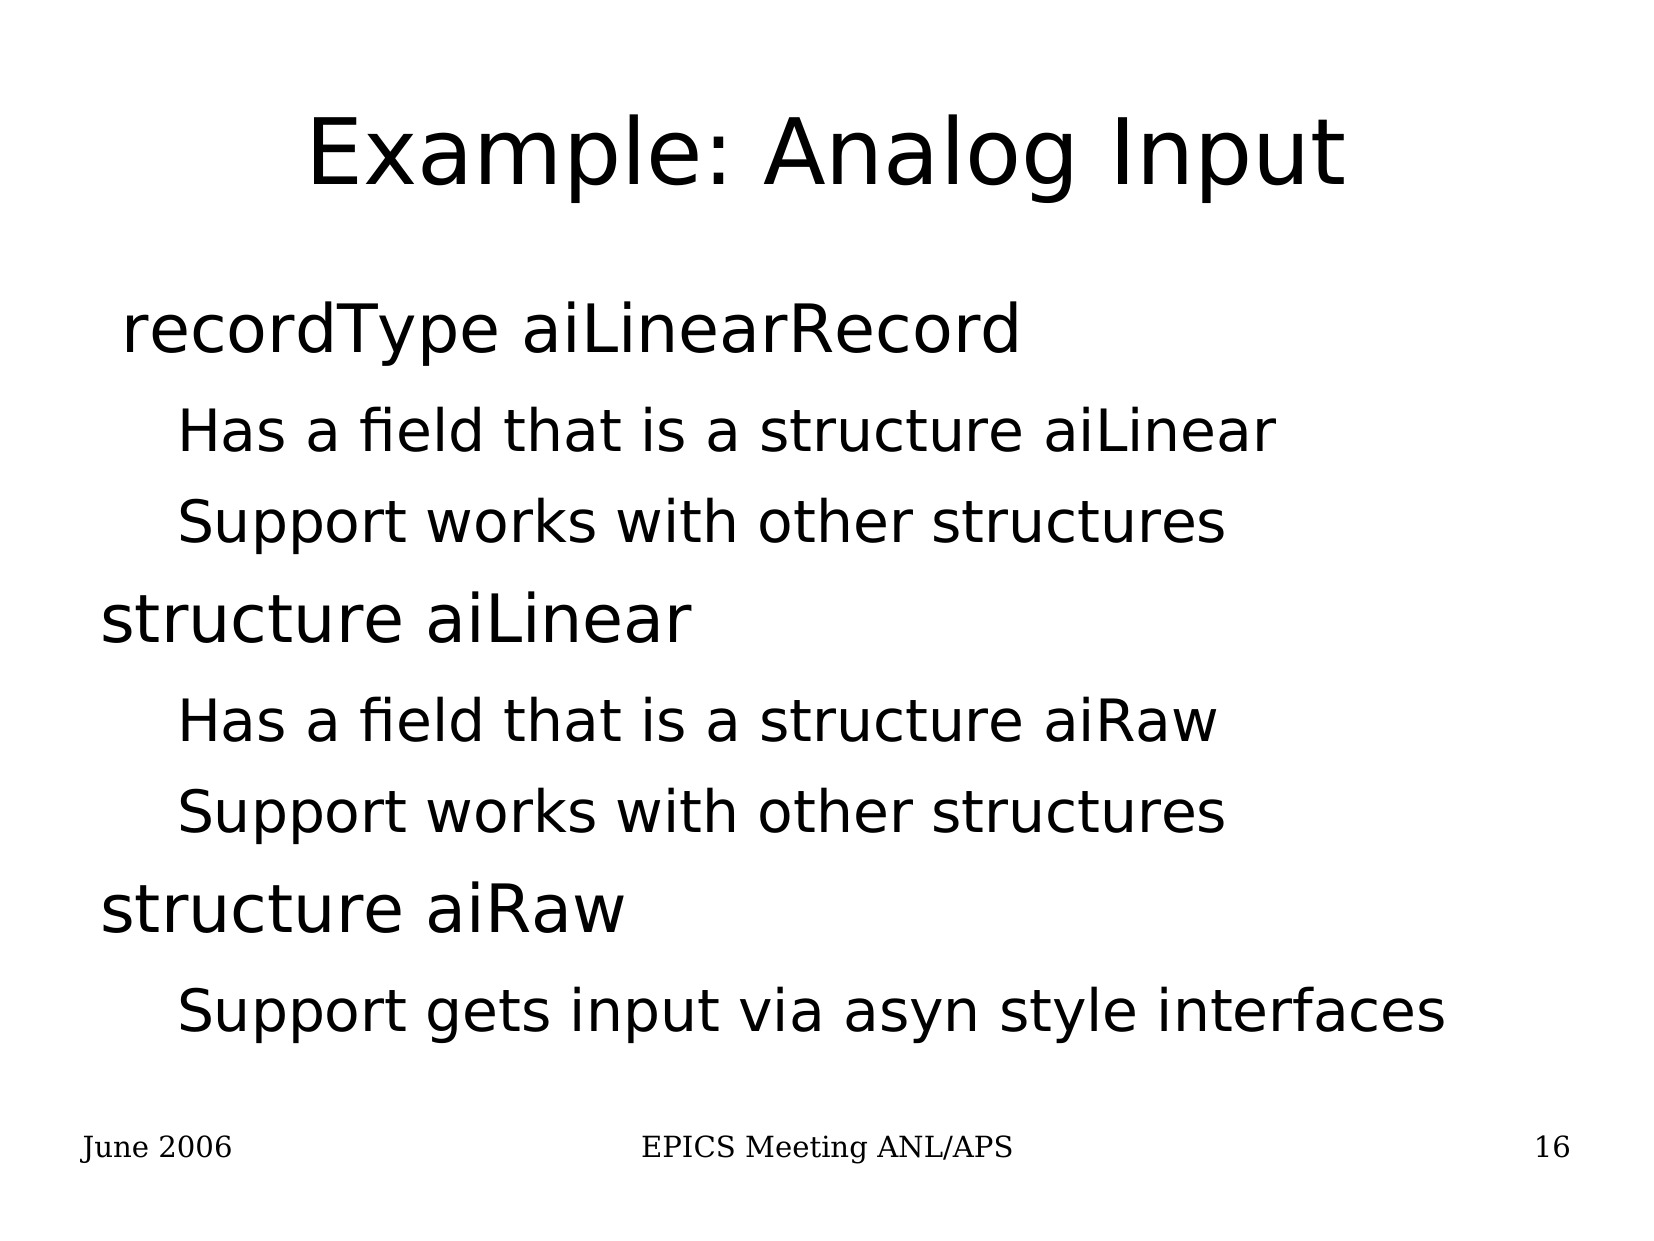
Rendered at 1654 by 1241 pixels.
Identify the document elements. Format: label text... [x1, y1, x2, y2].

title Example: Analog Input [82, 49, 1571, 257]
list recordType aiLinearRecord Has a field that is a structure aiLinear Support works with other structures structure aiLinear Has a field that is a structure aiRaw Support works with other structures structure aiRaw Support gets input via asyn style interfaces [82, 290, 1571, 1109]
